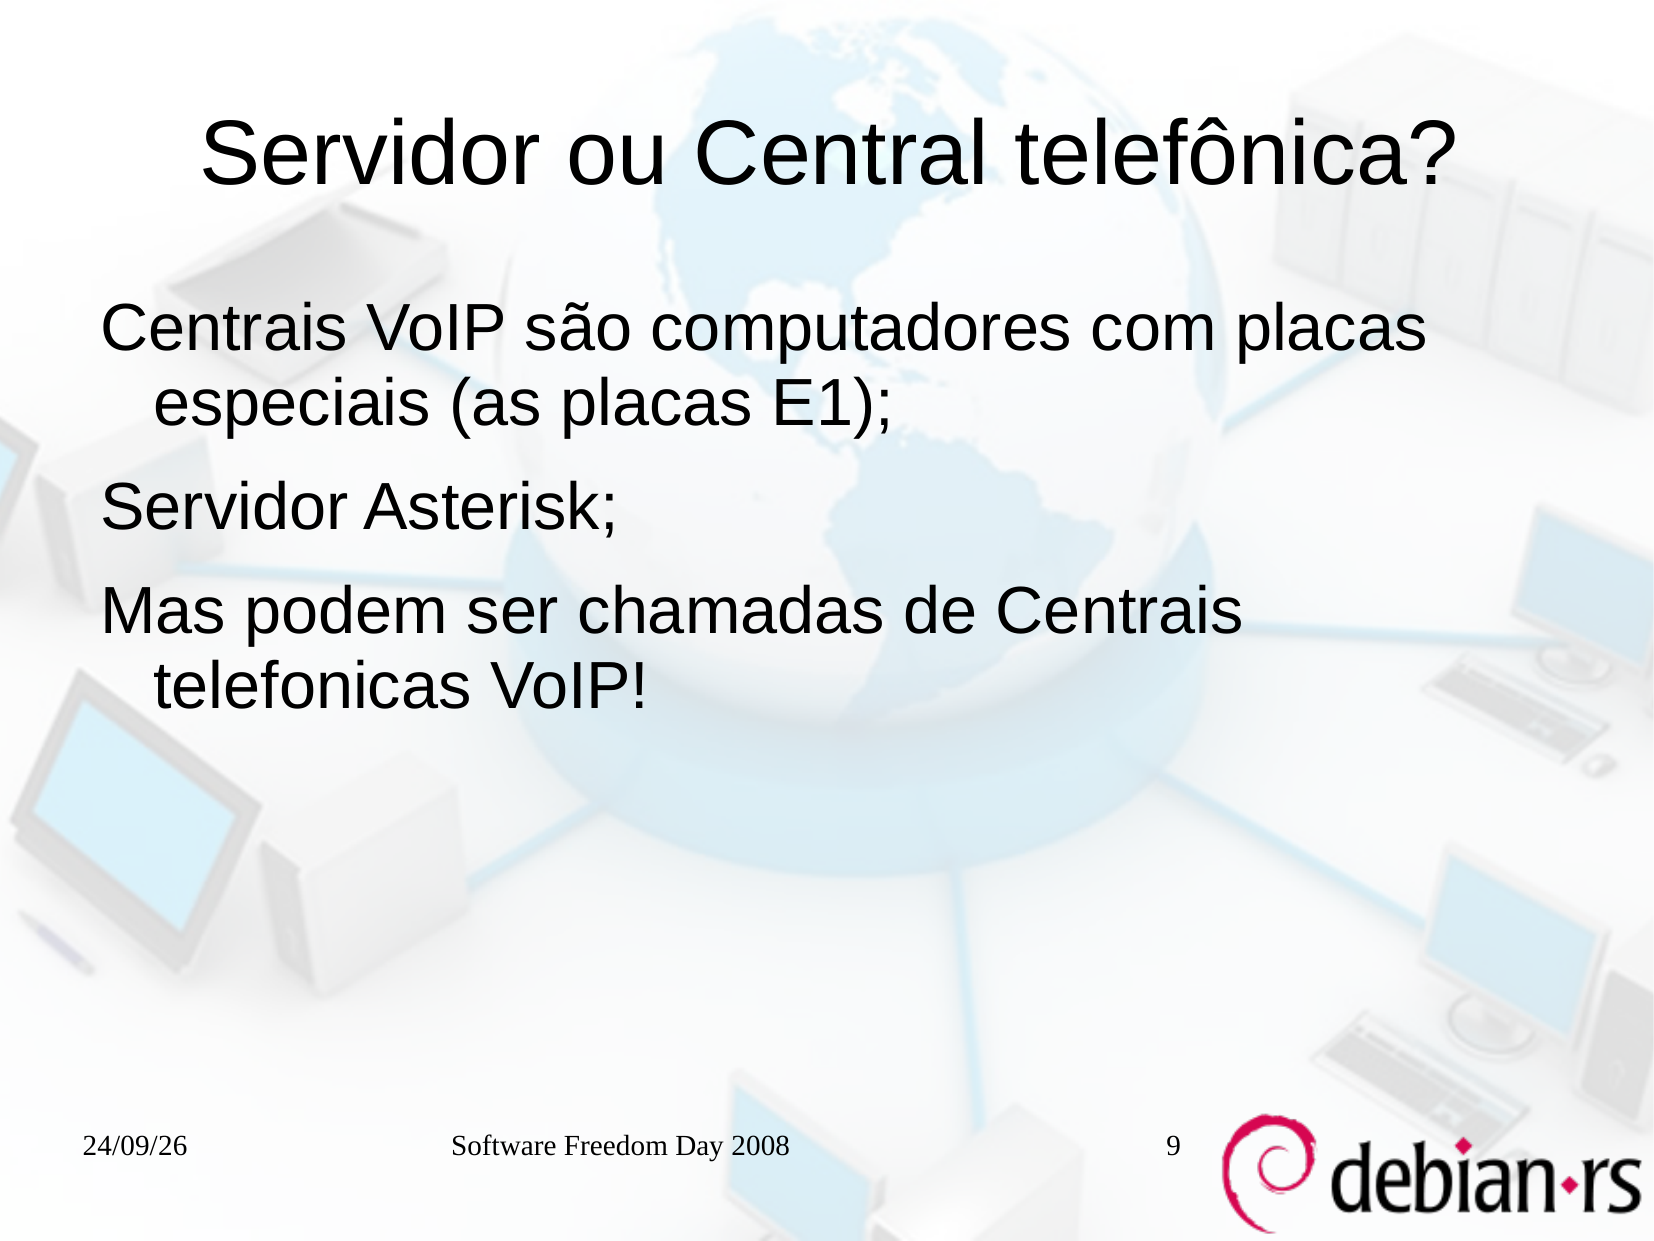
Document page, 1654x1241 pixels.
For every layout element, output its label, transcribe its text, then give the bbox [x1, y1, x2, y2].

list Centrais VoIP são computadores com placas especiais (as placas E1); Servidor Asterisk; Mas podem ser chamadas de Centrais telefonicas VoIP! [82, 290, 1571, 1094]
title Servidor ou Central telefônica? [88, 56, 1571, 250]
picture [0, 0, 1654, 1241]
